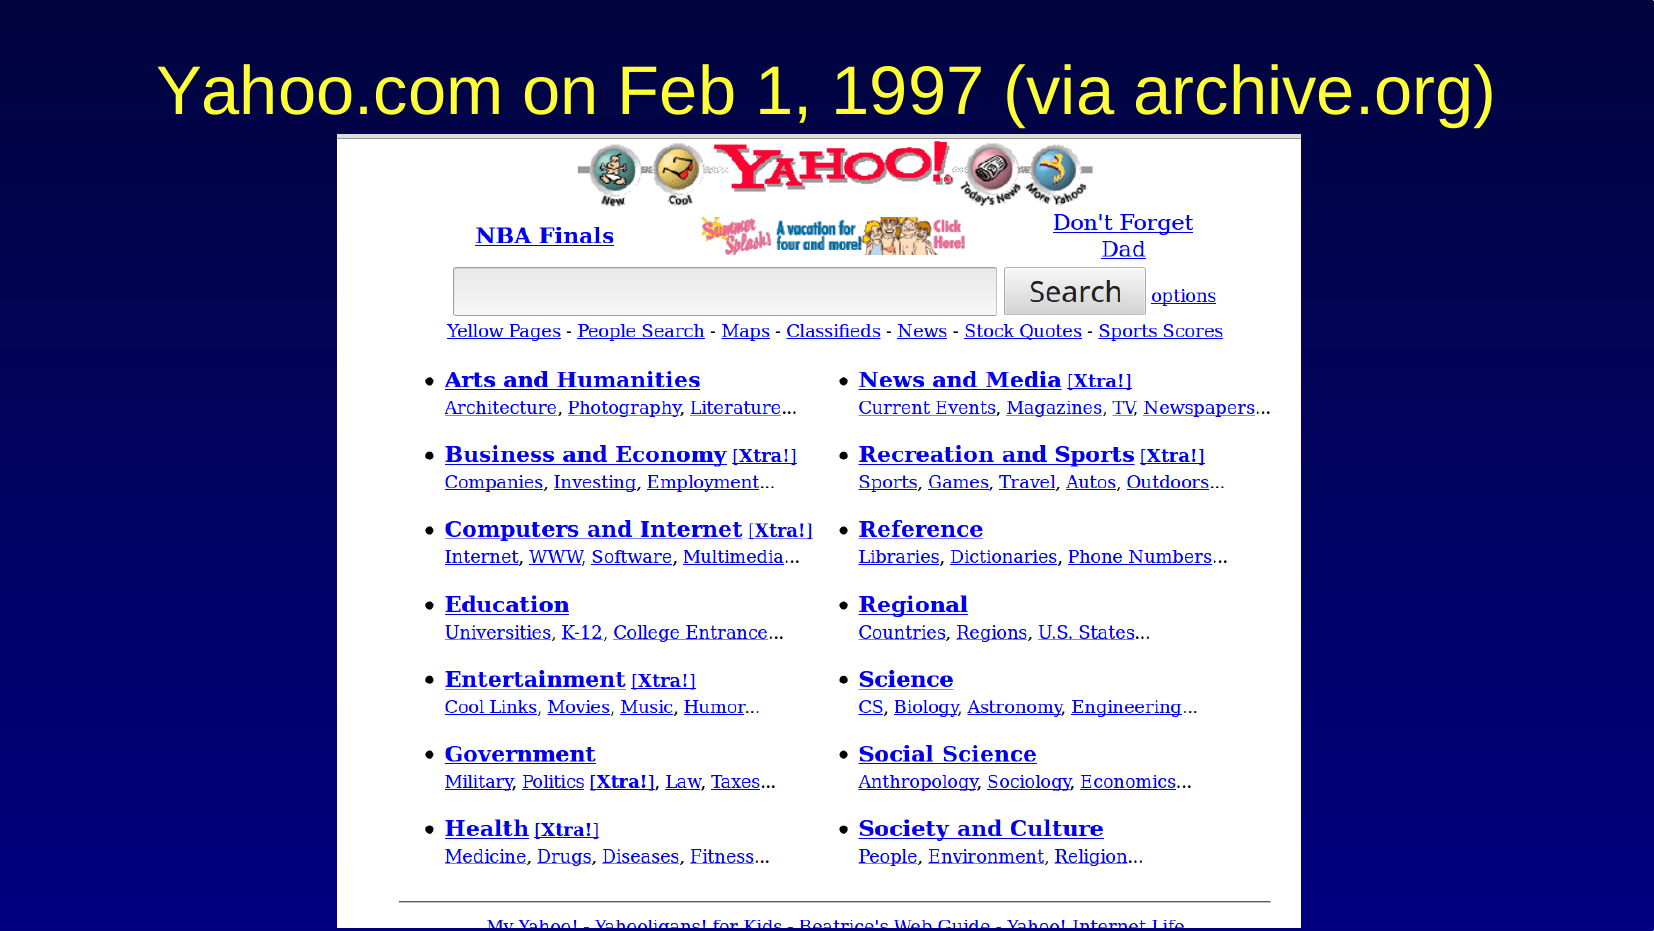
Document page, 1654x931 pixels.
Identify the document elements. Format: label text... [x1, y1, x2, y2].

title Yahoo.com on Feb 1, 1997 (via archive.org) [82, 13, 1571, 169]
picture [337, 134, 1301, 928]
